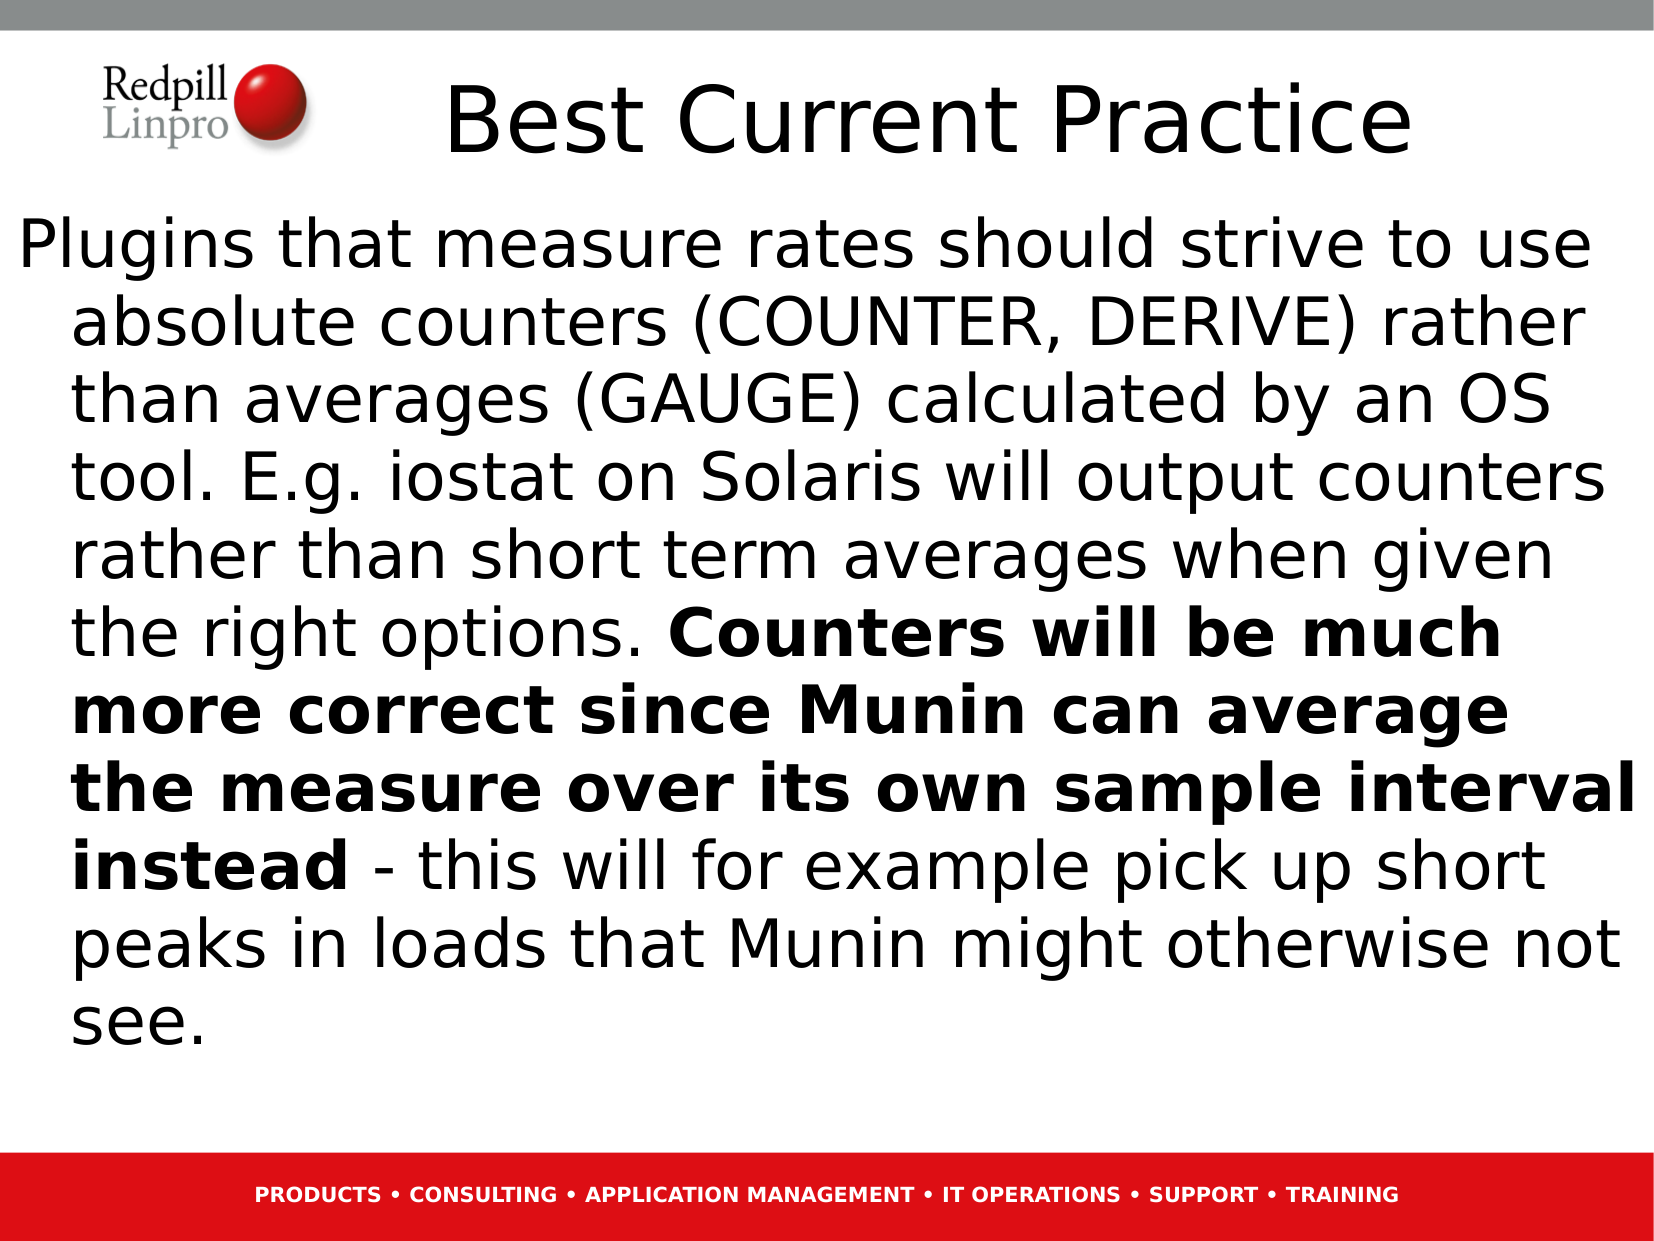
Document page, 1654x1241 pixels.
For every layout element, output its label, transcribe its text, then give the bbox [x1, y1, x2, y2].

picture [0, 1182, 1654, 1241]
title Best Current Practice [442, 67, 1571, 195]
list Plugins that measure rates should strive to use absolute counters (COUNTER, DERIVE) rather than averages (GAUGE) calculated by an OS tool. E.g. iostat on Solaris will output counters rather than short term averages when given the right options. Counters will be much more correct since Munin can average the measure over its own sample interval instead - this will for example pick up short peaks in loads that Munin might otherwise not see. [0, 205, 1654, 1182]
picture [0, 0, 1654, 205]
